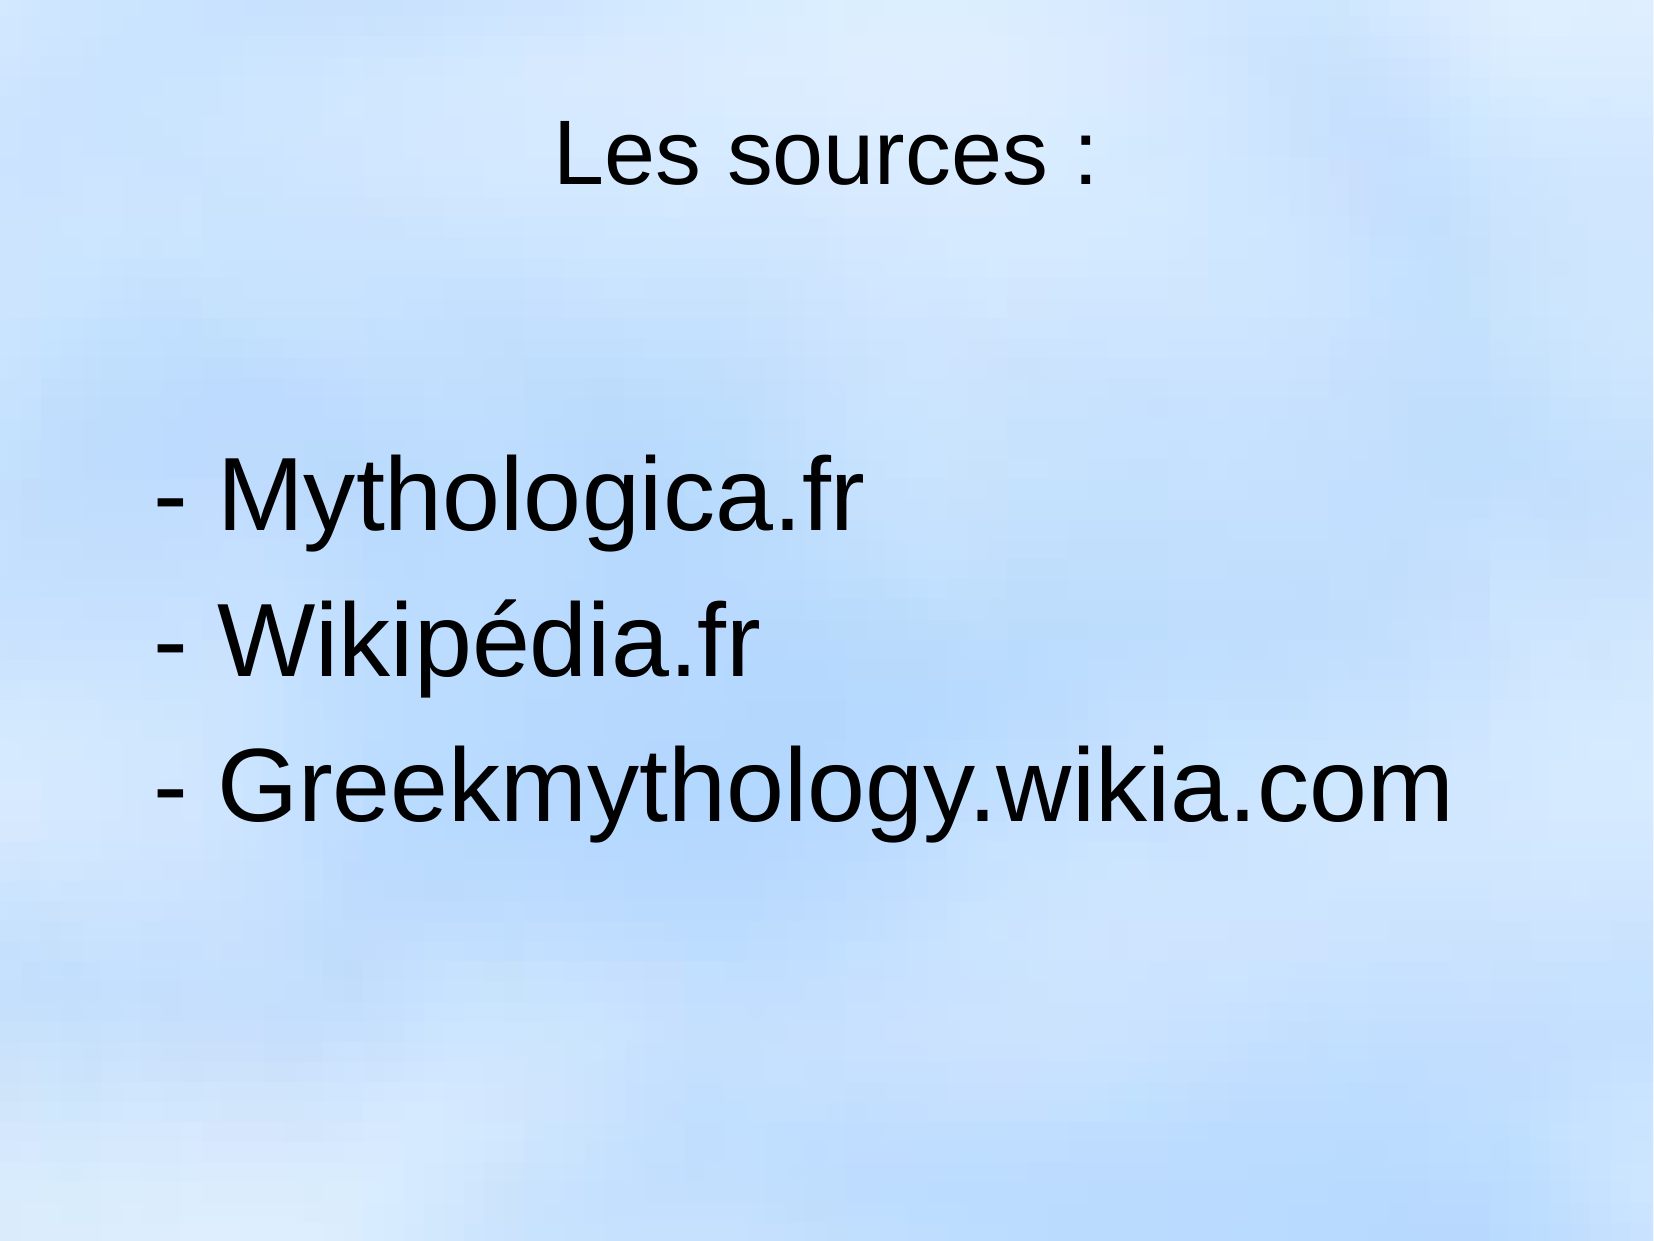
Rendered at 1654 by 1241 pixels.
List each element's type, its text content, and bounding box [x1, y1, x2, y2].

picture [0, 0, 1654, 1241]
list - Mythologica.fr - Wikipédia.fr - Greekmythology.wikia.com [82, 290, 1571, 1010]
title Les sources : [82, 49, 1571, 257]
